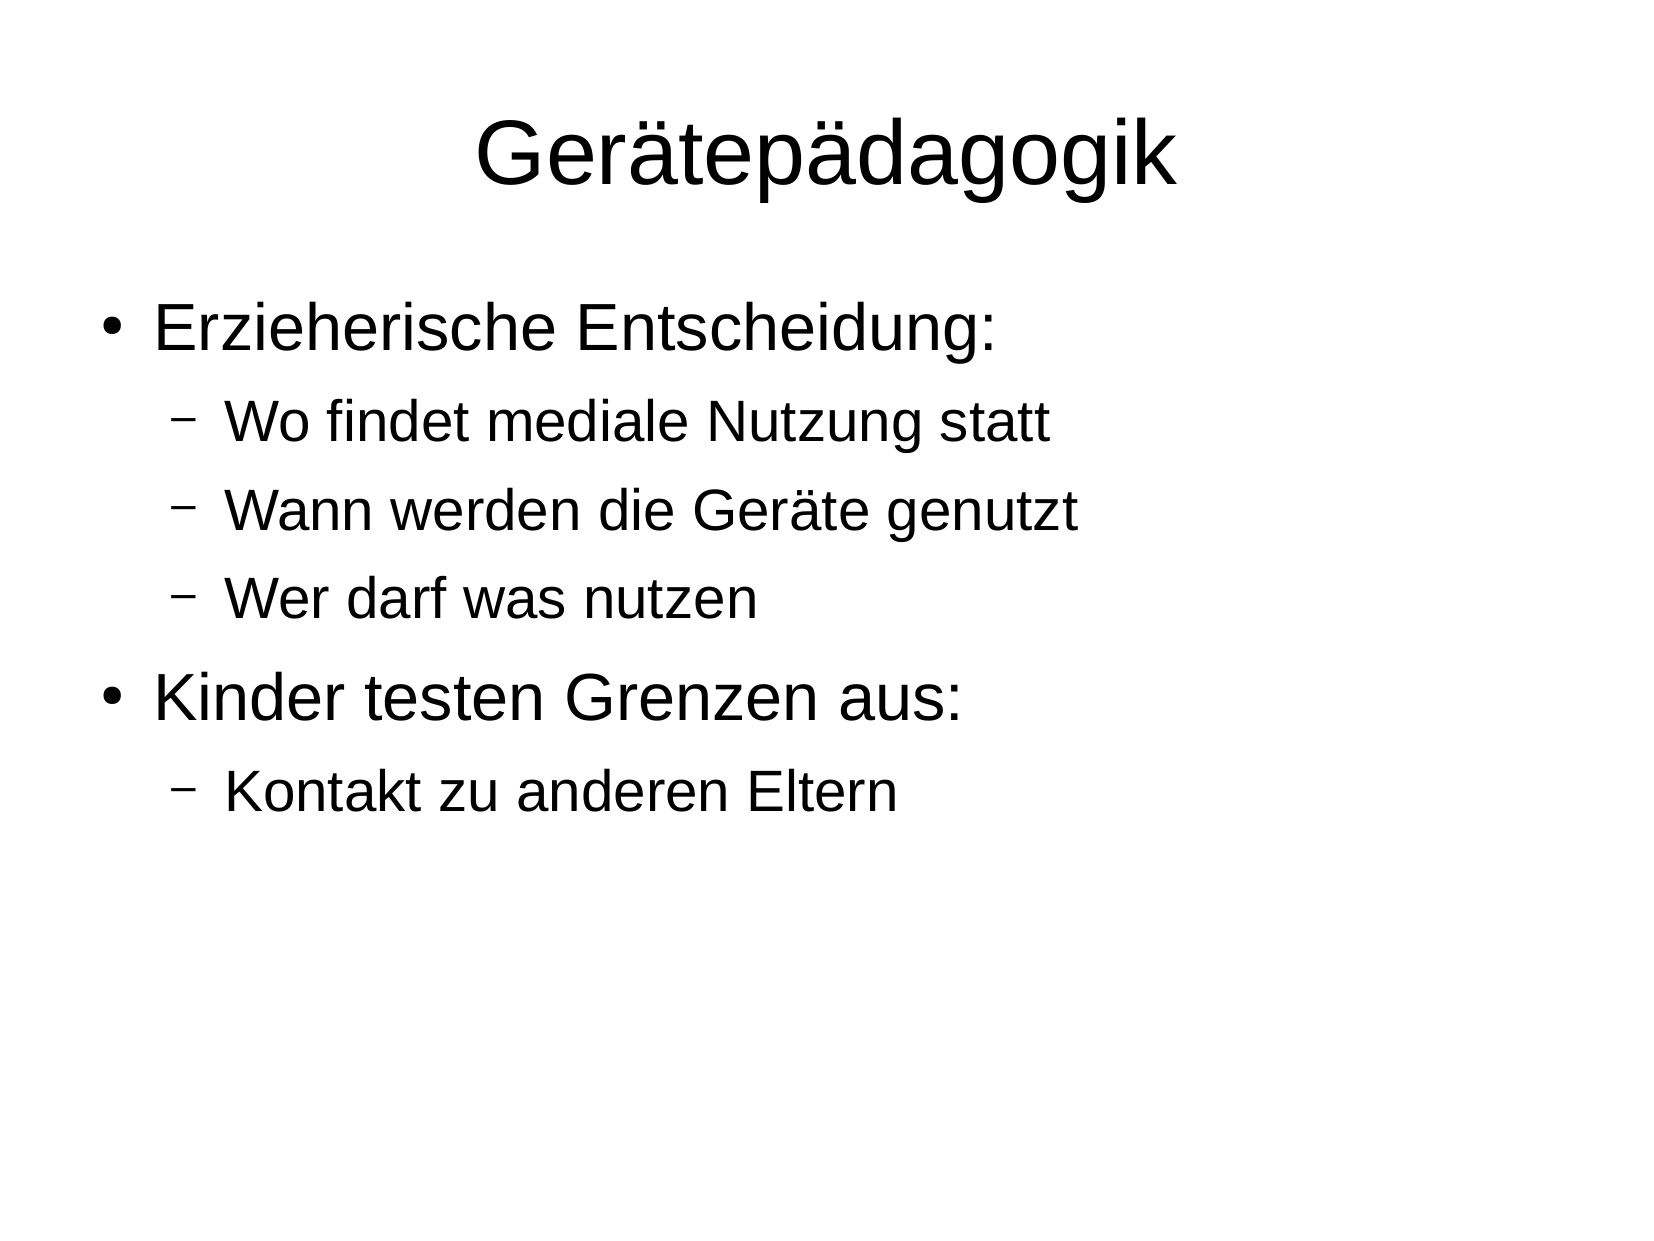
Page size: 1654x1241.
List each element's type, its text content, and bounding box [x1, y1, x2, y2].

list Erzieherische Entscheidung: Wo findet mediale Nutzung statt Wann werden die Geräte genutzt Wer darf was nutzen Kinder testen Grenzen aus: Kontakt zu anderen Eltern [82, 290, 1571, 1010]
title Gerätepädagogik [82, 49, 1571, 257]
